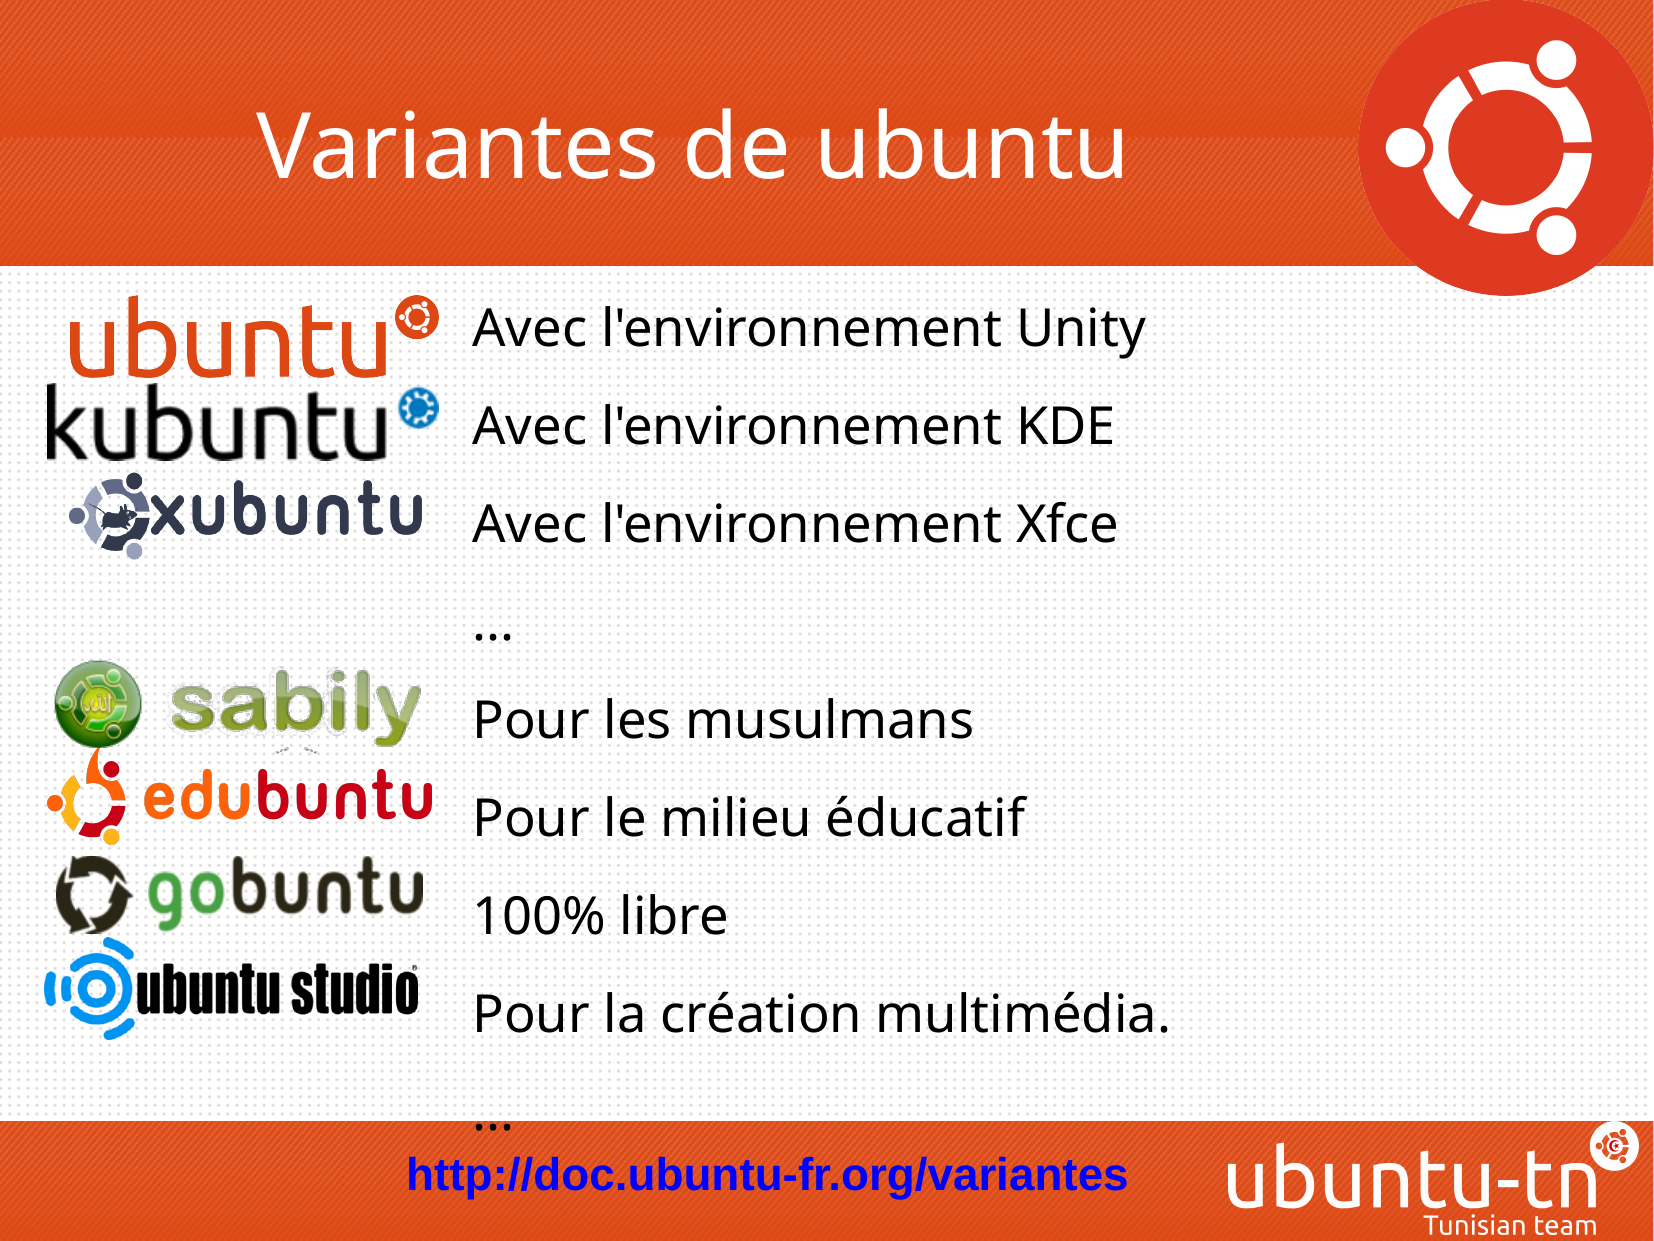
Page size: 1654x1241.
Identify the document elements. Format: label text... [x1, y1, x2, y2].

list Avec l'environnement Unity Avec l'environnement KDE Avec l'environnement Xfce ... Pour les musulmans Pour le milieu éducatif 100% libre Pour la création multimédia. ... [472, 290, 1571, 1152]
picture [0, 0, 1654, 1241]
title Variantes de ubuntu [29, 36, 1359, 250]
text_box http://doc.ubuntu-fr.org/variantes [345, 1141, 1191, 1209]
